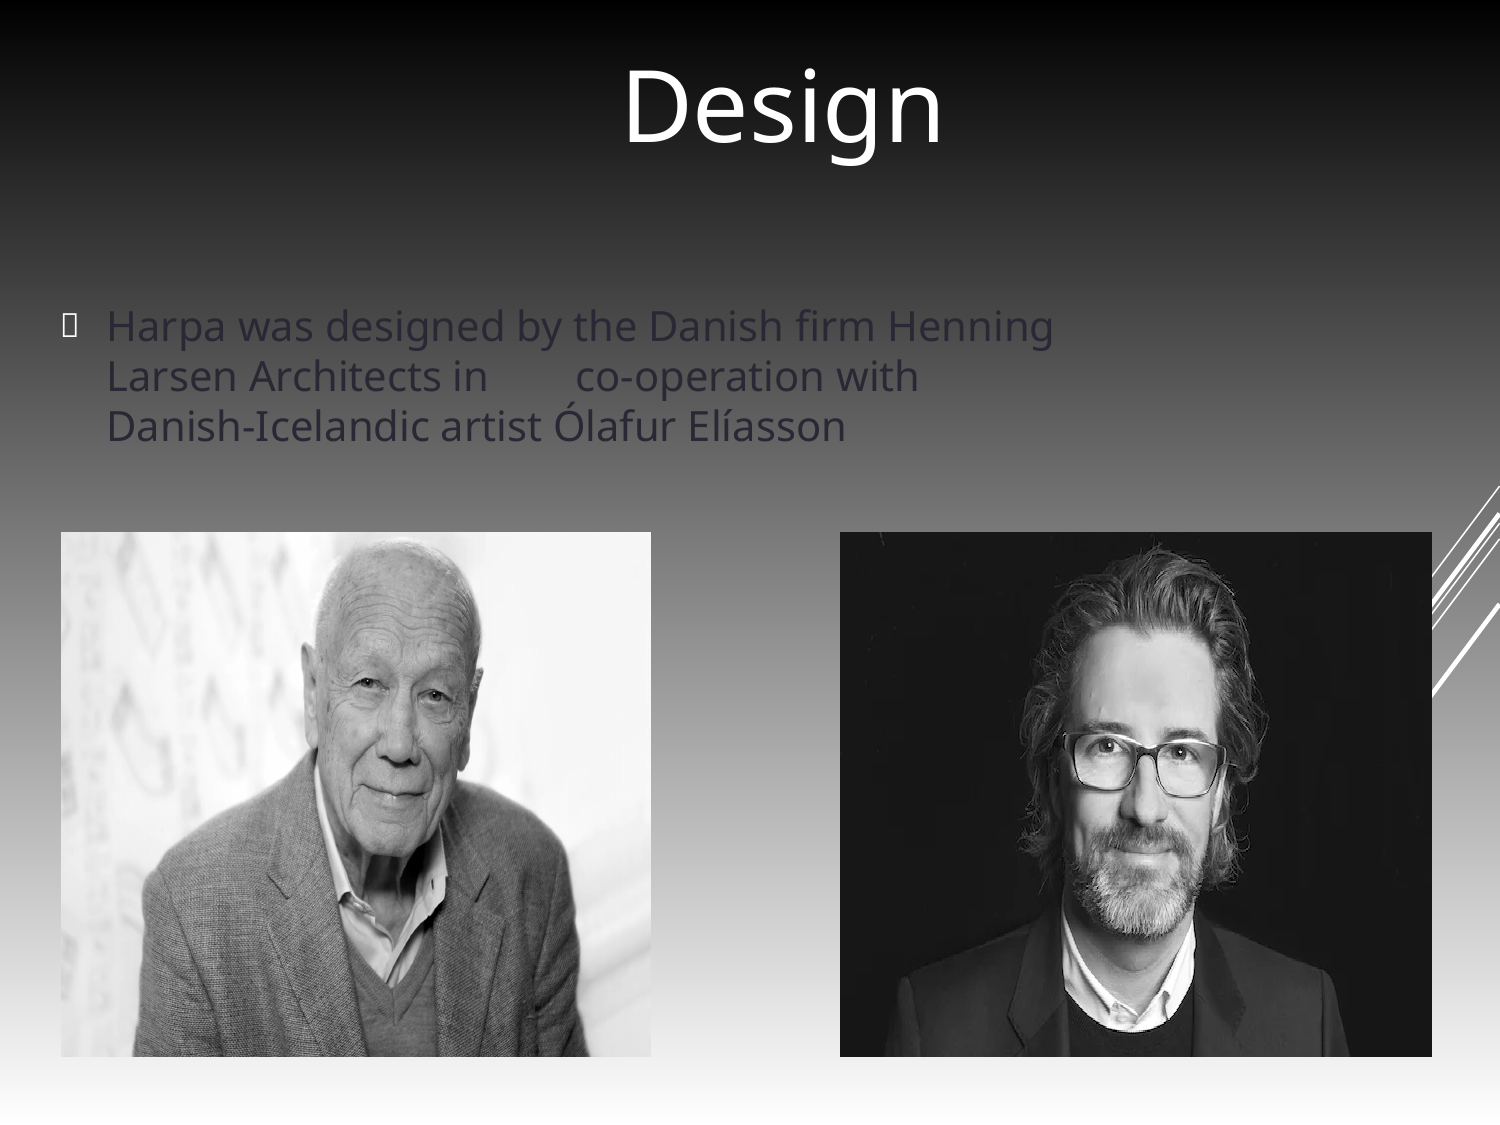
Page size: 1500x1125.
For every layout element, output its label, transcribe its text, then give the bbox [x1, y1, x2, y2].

picture [61, 532, 651, 1058]
list Harpa was designed by the Danish firm Henning Larsen Architects in co-operation with Danish-Icelandic artist Ólafur Elíasson [44, 292, 1095, 539]
title Design [605, 35, 1077, 243]
picture [840, 532, 1432, 1058]
